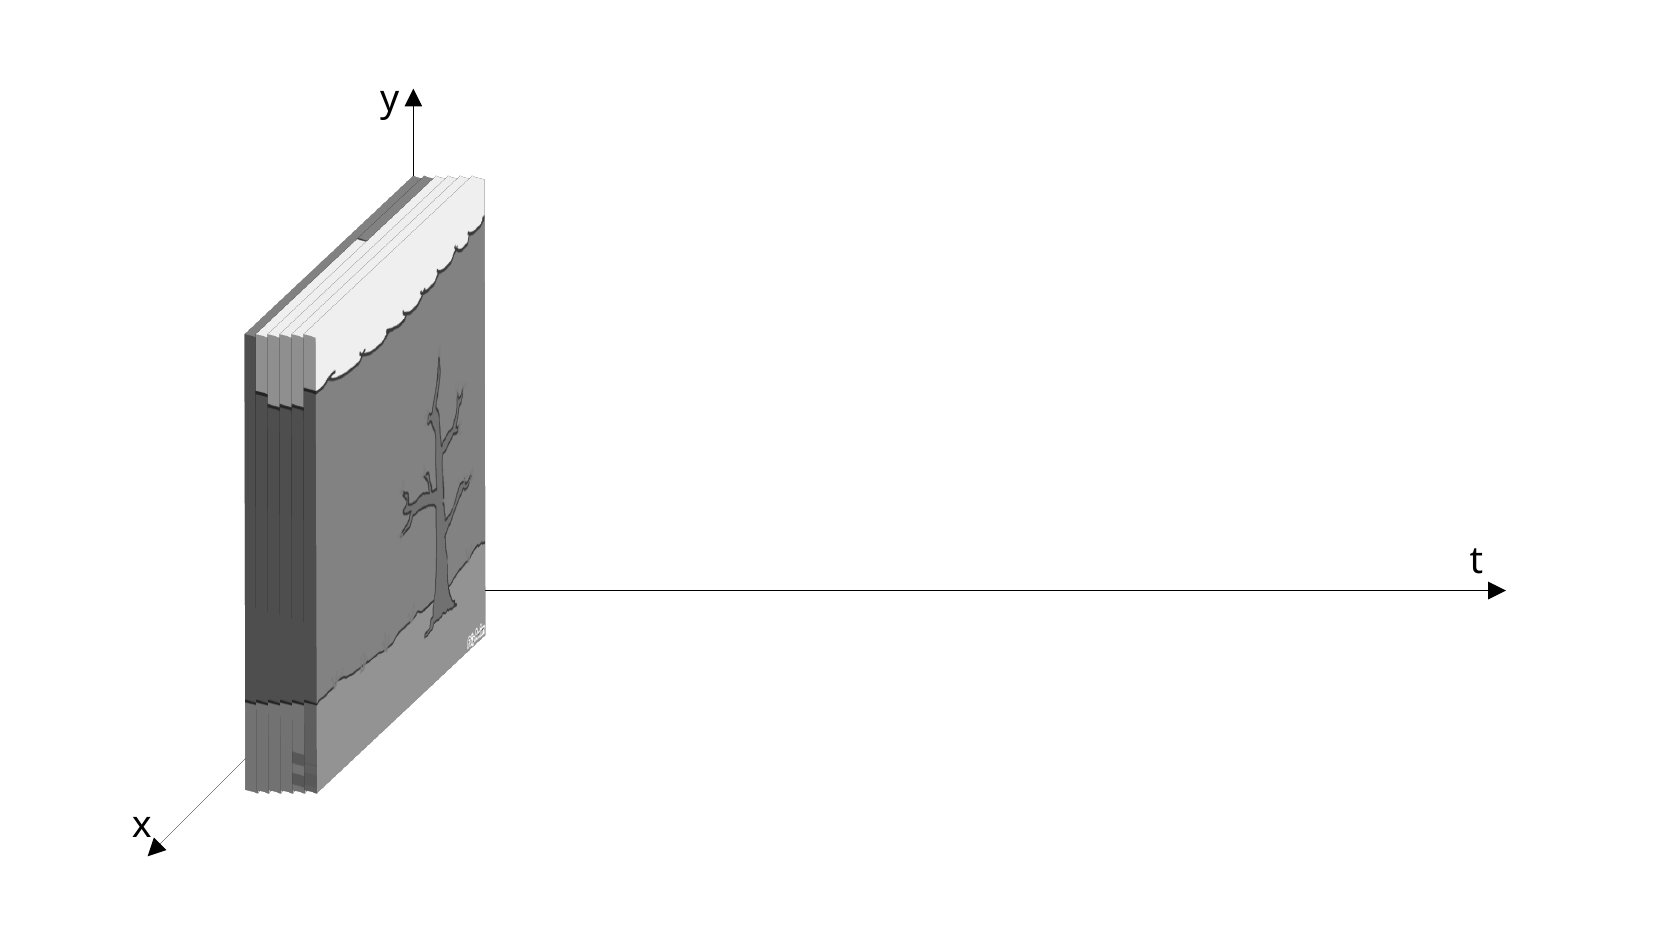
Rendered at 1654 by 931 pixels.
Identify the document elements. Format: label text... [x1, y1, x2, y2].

text_box x [112, 791, 172, 855]
text_box y [360, 64, 420, 129]
text_box t [1446, 527, 1506, 591]
